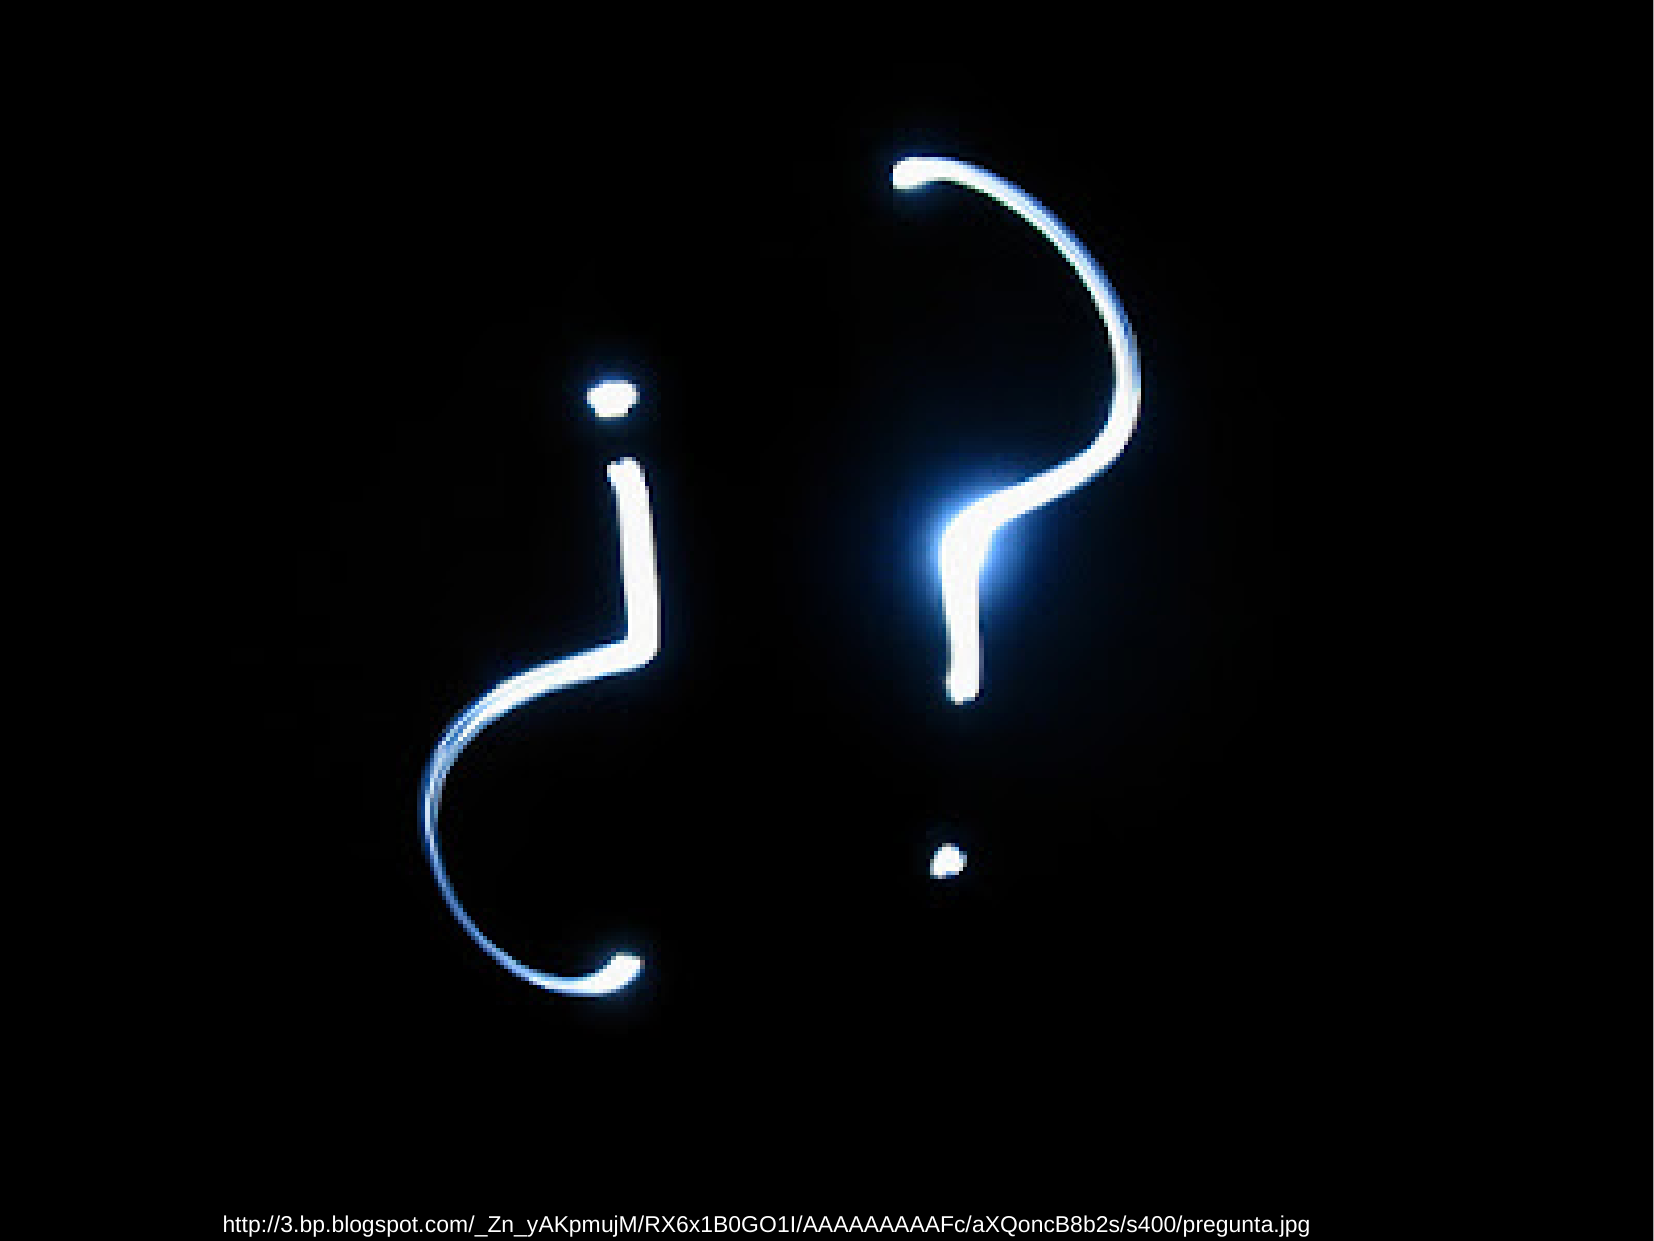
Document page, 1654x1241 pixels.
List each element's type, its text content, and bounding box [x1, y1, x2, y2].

text_box http://3.bp.blogspot.com/_Zn_yAKpmujM/RX6x1B0GO1I/AAAAAAAAAFc/aXQoncB8b2s/s400/pregunta.jpg [207, 1204, 1654, 1241]
picture [0, 0, 1654, 1241]
